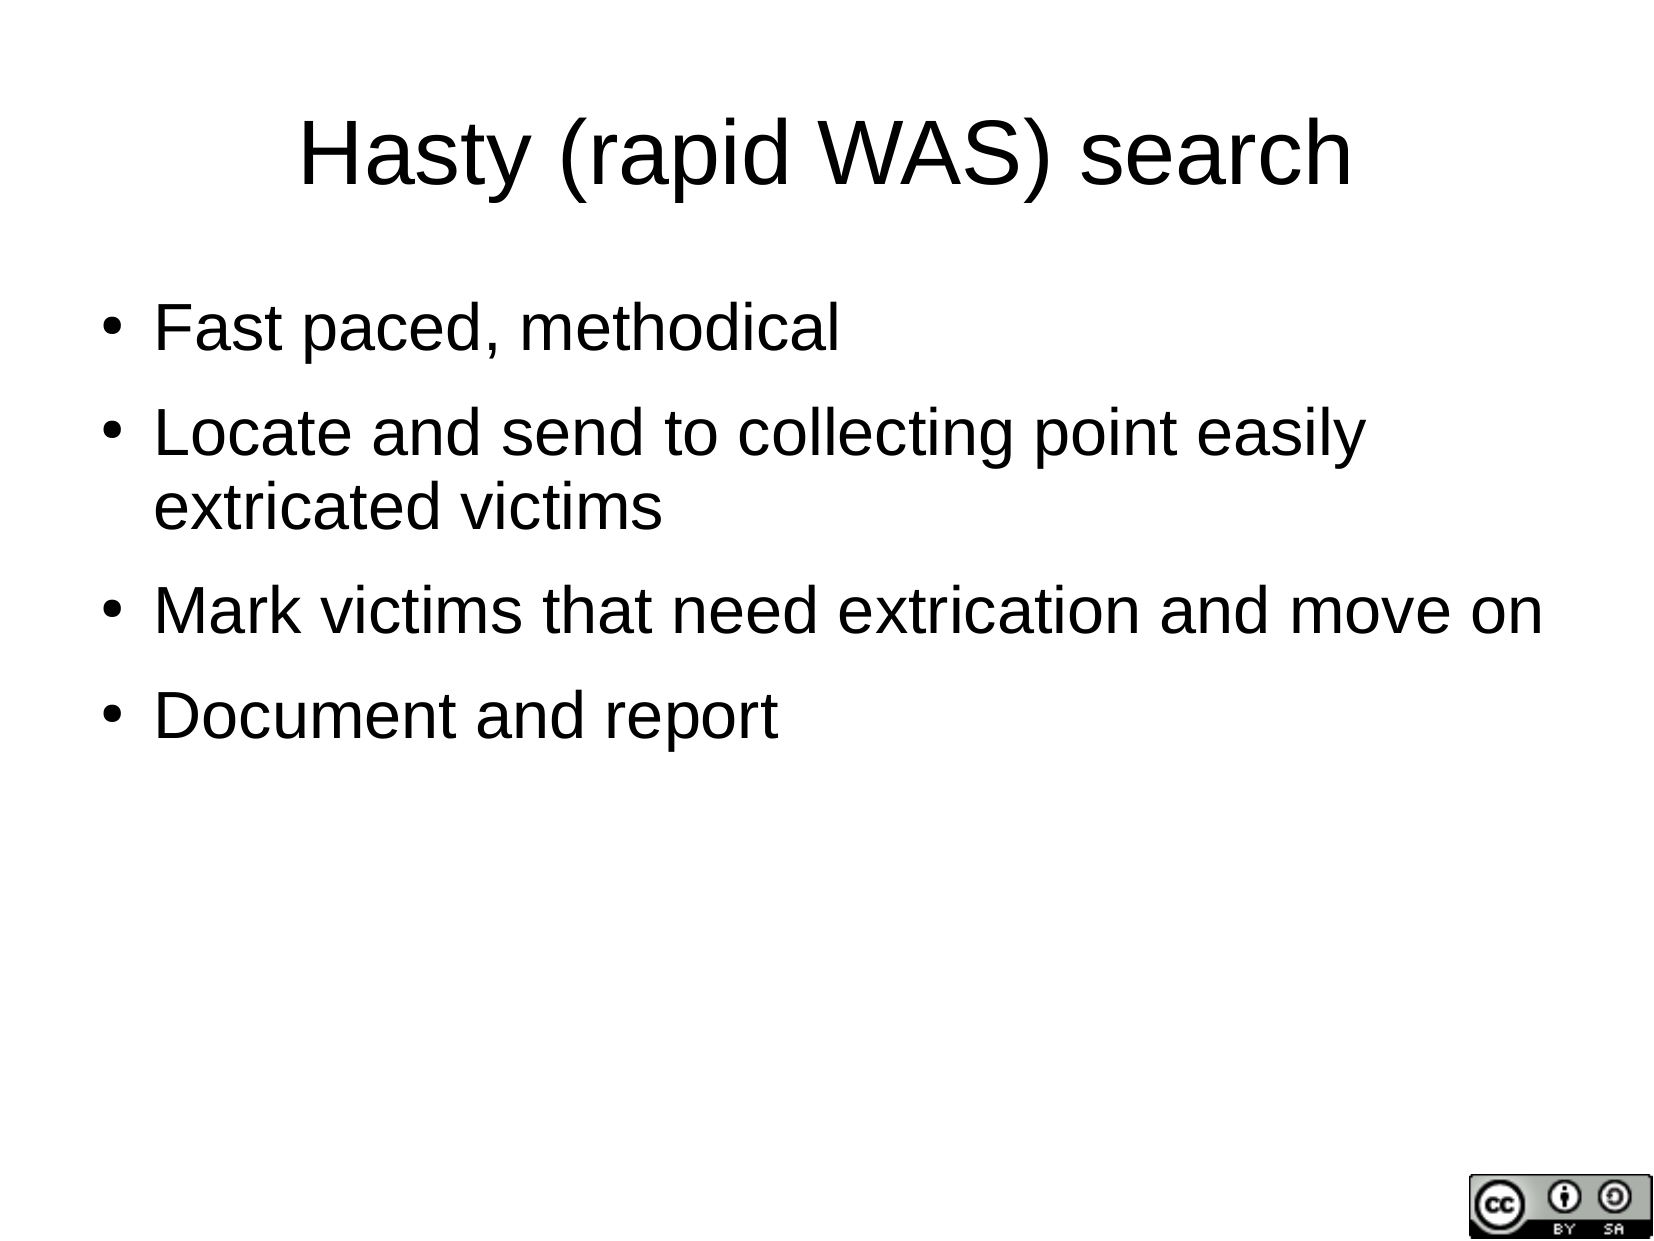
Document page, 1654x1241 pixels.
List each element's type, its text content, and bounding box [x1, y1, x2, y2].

list Fast paced, methodical Locate and send to collecting point easily extricated victims Mark victims that need extrication and move on Document and report [82, 290, 1571, 1010]
picture [1469, 1174, 1653, 1239]
title Hasty (rapid WAS) search [82, 49, 1571, 257]
